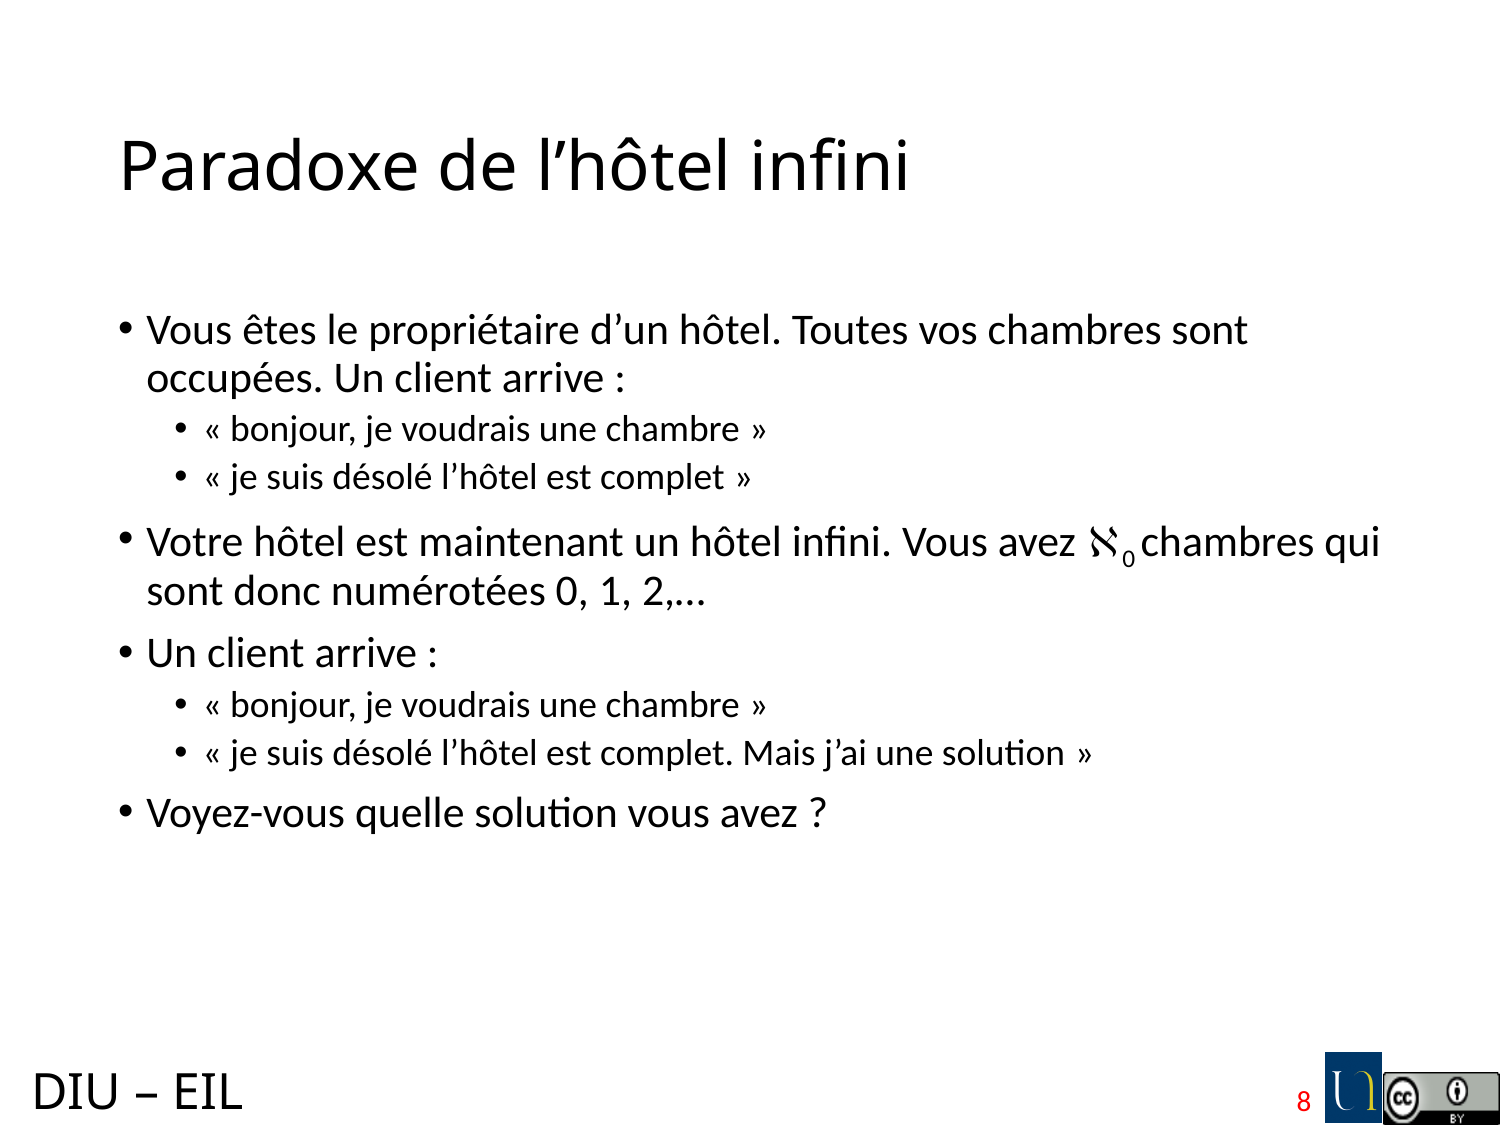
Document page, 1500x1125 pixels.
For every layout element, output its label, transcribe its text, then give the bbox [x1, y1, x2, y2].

picture [1325, 1052, 1382, 1123]
title Paradoxe de l’hôtel infini [103, 59, 1397, 278]
slide_number <numéro> [1240, 1070, 1327, 1125]
picture [1383, 1072, 1500, 1125]
list Vous êtes le propriétaire d’un hôtel. Toutes vos chambres sont occupées. Un client arrive : « bonjour, je voudrais une chambre » « je suis désolé l’hôtel est complet » Votre hôtel est maintenant un hôtel infini. Vous avez 0 chambres qui sont donc numérotées 0, 1, 2,… Un client arrive : « bonjour, je voudrais une chambre » « je suis désolé l’hôtel est complet. Mais j’ai une solution » Voyez-vous quelle solution vous avez ? [103, 299, 1397, 1014]
